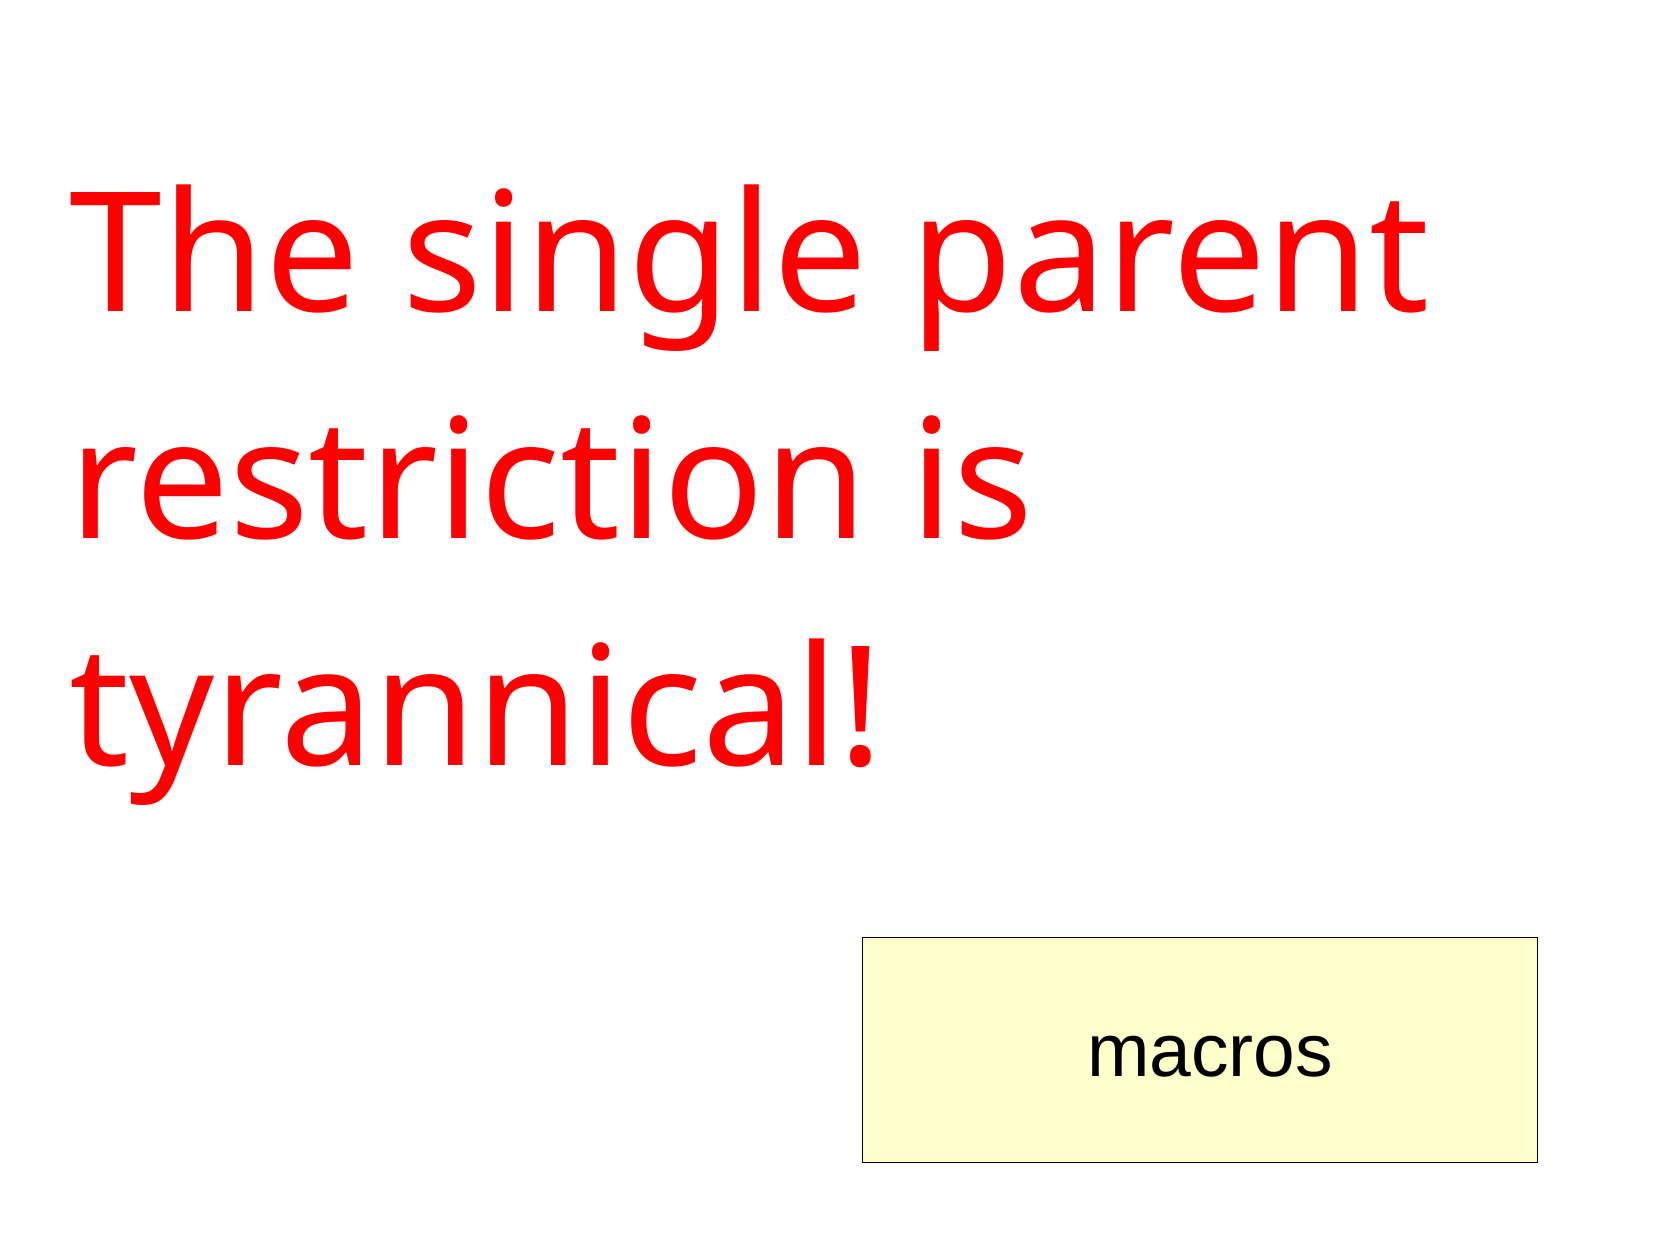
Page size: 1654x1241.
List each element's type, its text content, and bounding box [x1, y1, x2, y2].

text_box macros [862, 937, 1538, 1163]
text_box The single parent restriction is tyrannical! [55, 126, 1548, 1013]
